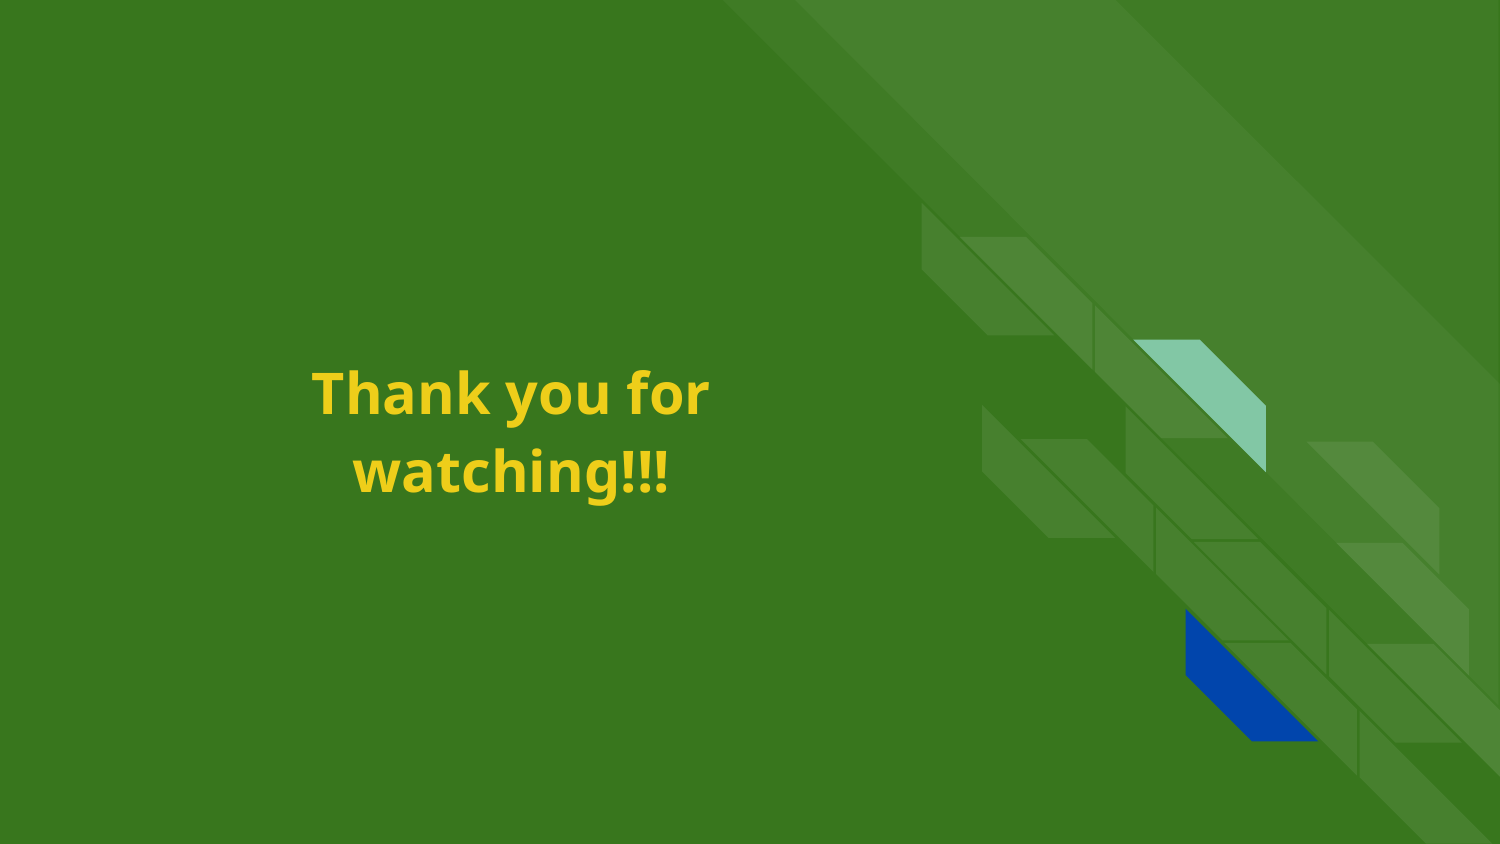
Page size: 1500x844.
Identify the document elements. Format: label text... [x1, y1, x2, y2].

title Thank you for watching!!! [135, 336, 888, 526]
